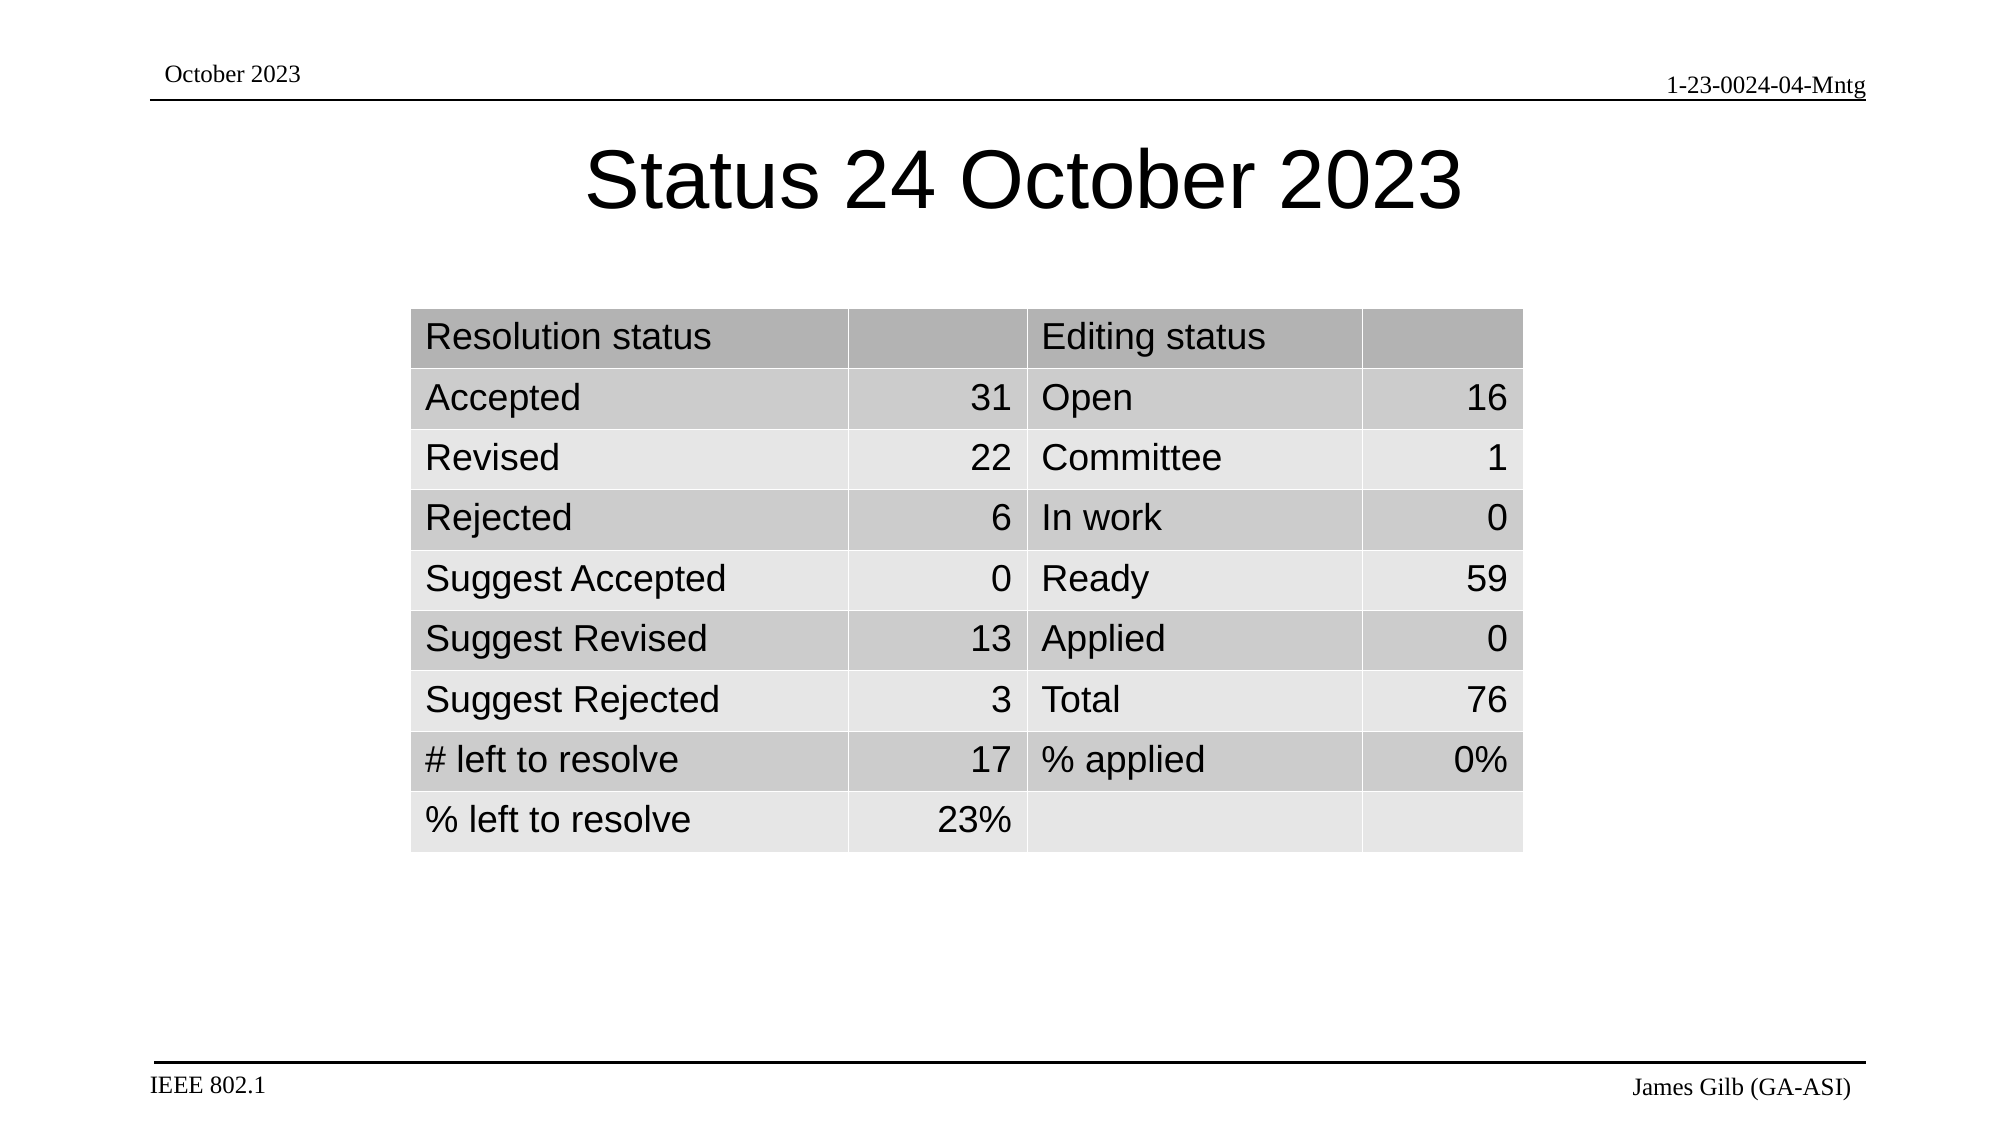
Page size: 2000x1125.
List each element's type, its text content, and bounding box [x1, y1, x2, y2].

table_cell Committee [1028, 430, 1362, 489]
table_cell Total [1028, 671, 1362, 731]
table_header [849, 309, 1027, 368]
table_cell 0 [1363, 611, 1523, 670]
table_cell 0 [849, 551, 1027, 610]
table_cell 3 [849, 671, 1027, 731]
table_cell 22 [849, 430, 1027, 489]
table_cell 6 [849, 490, 1027, 550]
table_cell Rejected [411, 490, 848, 550]
table_header [1363, 309, 1523, 368]
table_cell 13 [849, 611, 1027, 670]
table_cell 16 [1363, 369, 1523, 429]
table_cell [1363, 792, 1523, 852]
table_cell Accepted [411, 369, 848, 429]
table_cell Suggest Accepted [411, 551, 848, 610]
table_cell 23% [849, 792, 1027, 852]
table_cell Suggest Rejected [411, 671, 848, 731]
table_cell In work [1028, 490, 1362, 550]
table_cell [1028, 792, 1362, 852]
table_cell Ready [1028, 551, 1362, 610]
table_cell 0% [1363, 732, 1523, 791]
table_cell Open [1028, 369, 1362, 429]
table_cell 1 [1363, 430, 1523, 489]
table_cell % applied [1028, 732, 1362, 791]
table_cell 31 [849, 369, 1027, 429]
table_cell % left to resolve [411, 792, 848, 852]
table_cell Applied [1028, 611, 1362, 670]
table_cell 59 [1363, 551, 1523, 610]
table_header Editing status [1028, 309, 1362, 368]
table_cell 76 [1363, 671, 1523, 731]
table_cell 0 [1363, 490, 1523, 550]
table_cell Revised [411, 430, 848, 489]
table_cell Suggest Revised [411, 611, 848, 670]
title Status 24 October 2023 [149, 112, 1900, 238]
table_header Resolution status [411, 309, 848, 368]
table_cell # left to resolve [411, 732, 848, 791]
table_cell 17 [849, 732, 1027, 791]
